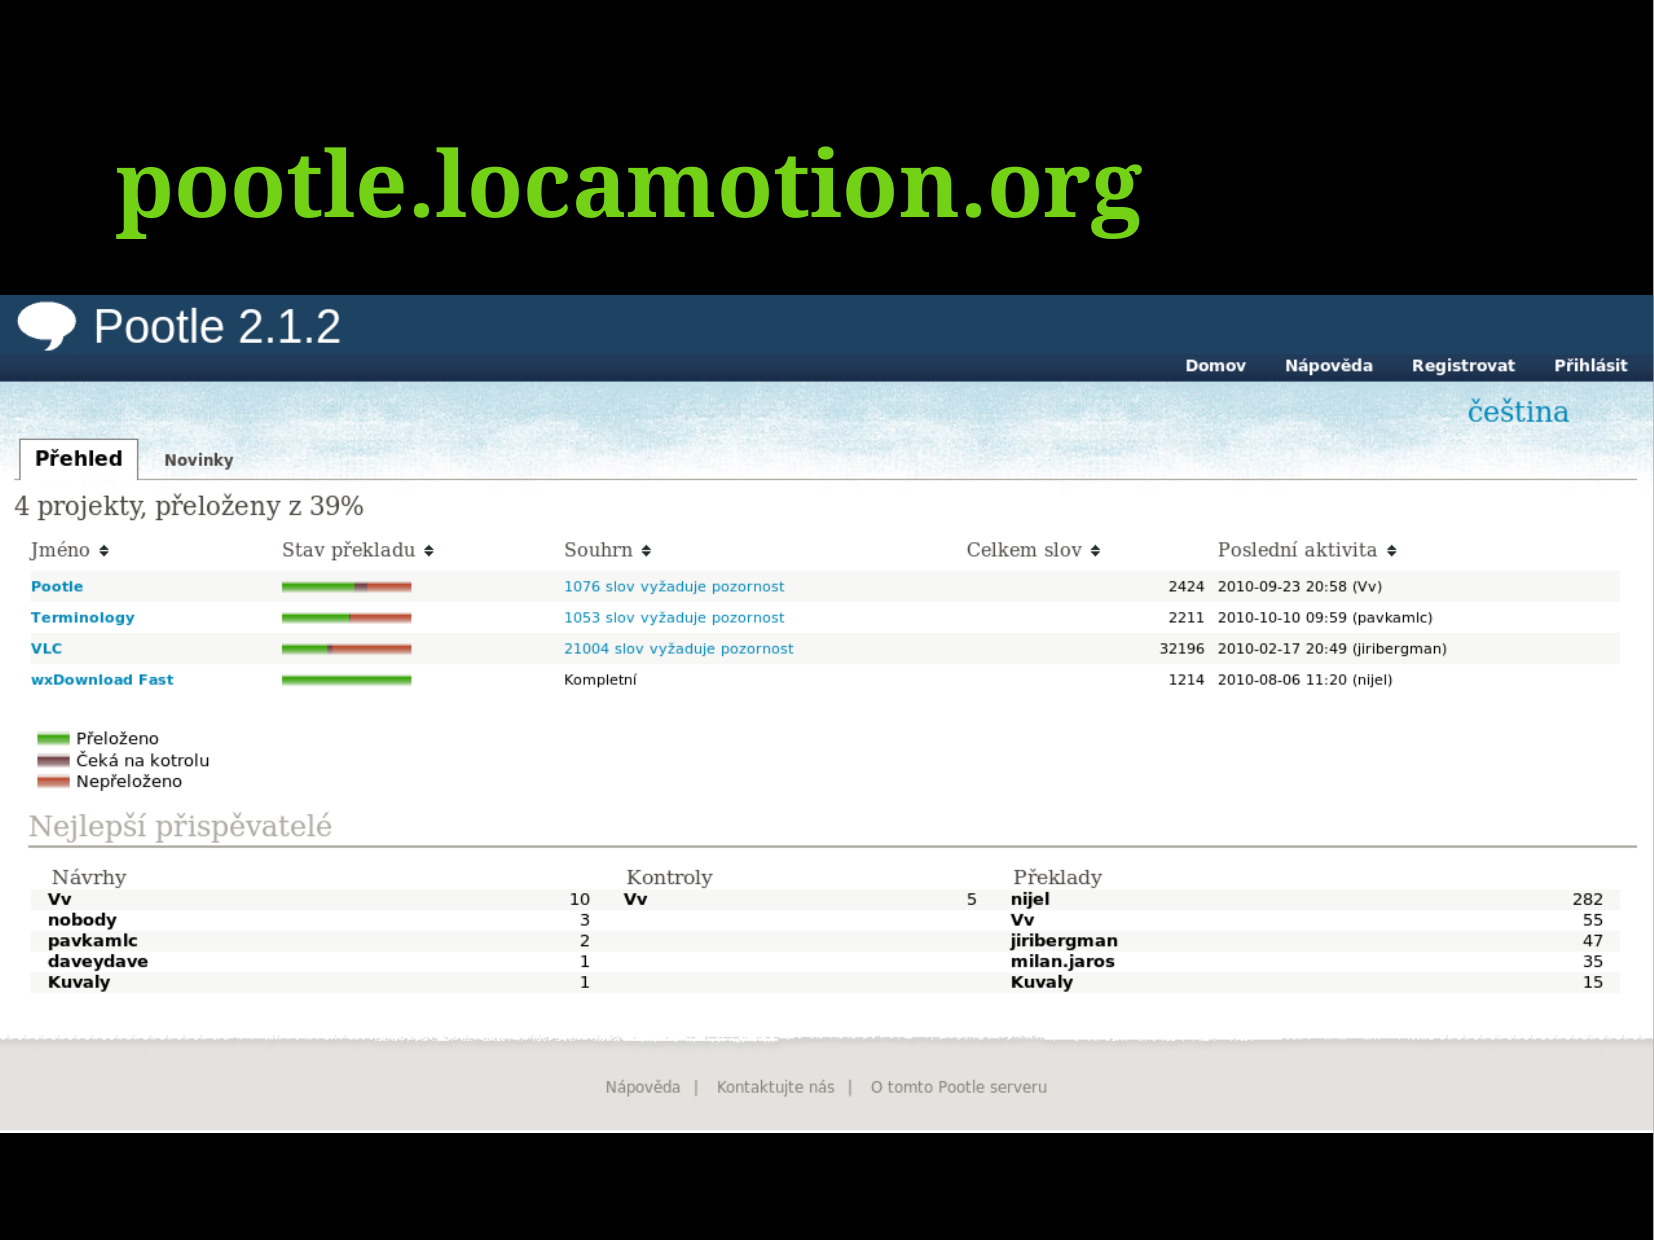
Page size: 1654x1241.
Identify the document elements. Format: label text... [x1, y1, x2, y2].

picture [0, 295, 1654, 1133]
title pootle.locamotion.org [115, 78, 1539, 287]
